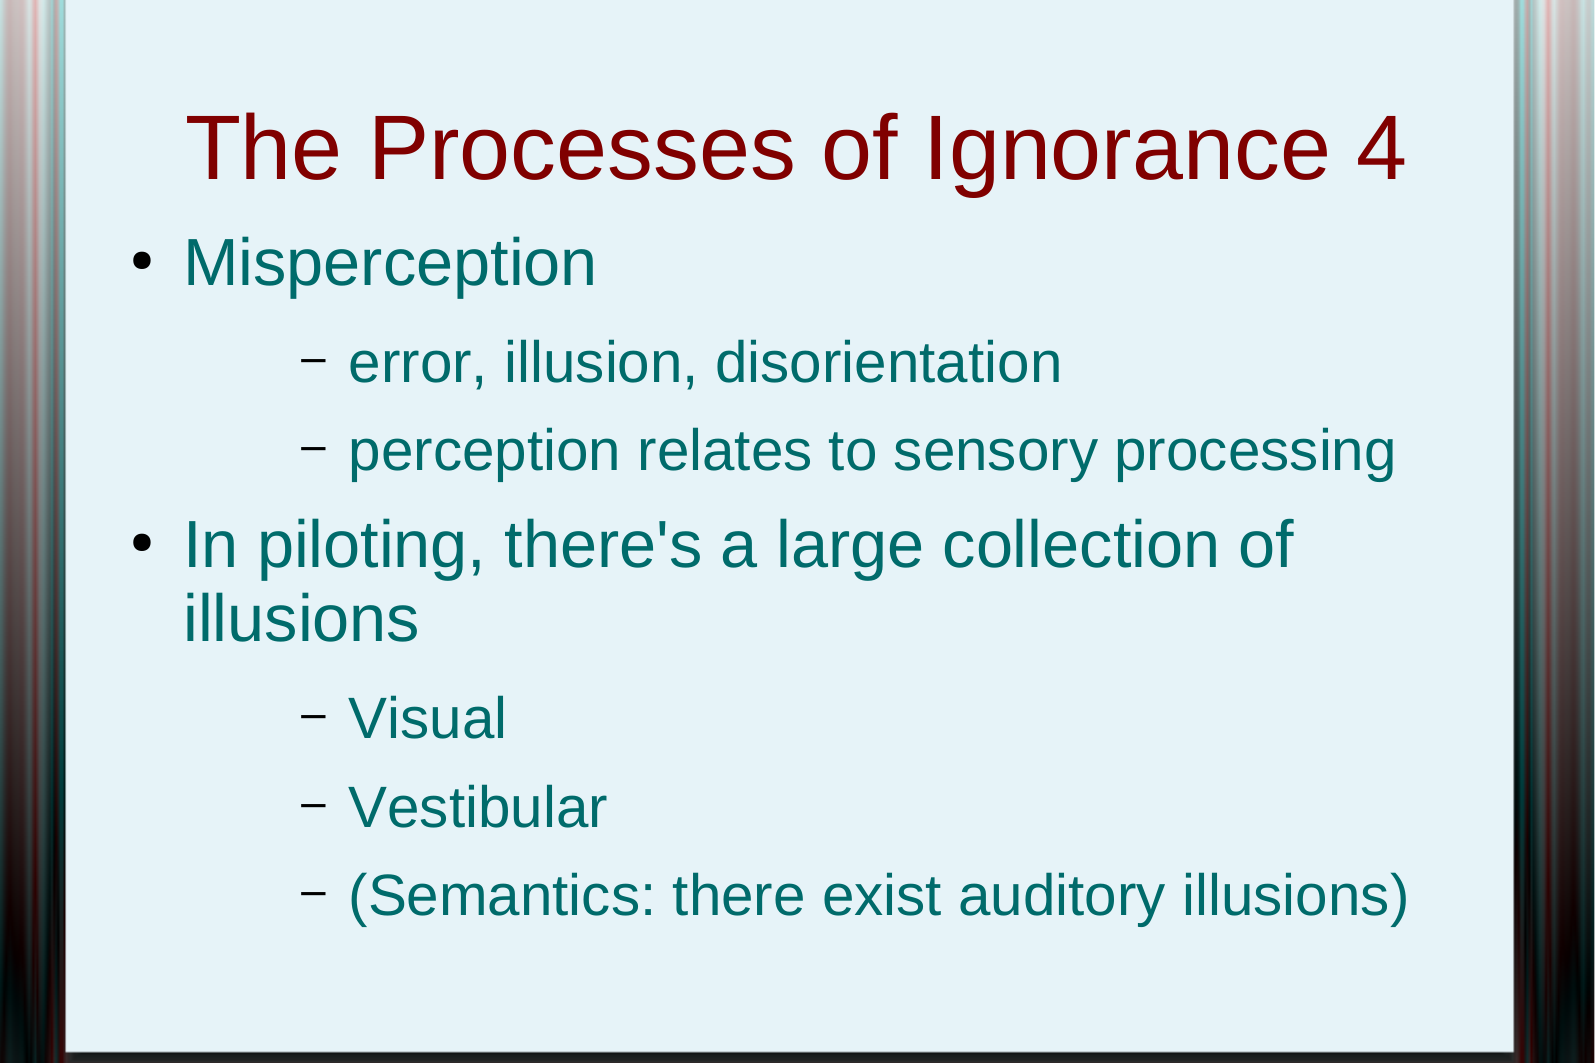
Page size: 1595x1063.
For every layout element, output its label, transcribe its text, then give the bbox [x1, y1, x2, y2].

picture [0, 0, 1595, 1063]
title The Processes of Ignorance 4 [113, 83, 1481, 213]
list Misperception error, illusion, disorientation perception relates to sensory processing In piloting, there's a large collection of illusions Visual Vestibular (Semantics: there exist auditory illusions) [112, 225, 1453, 1049]
